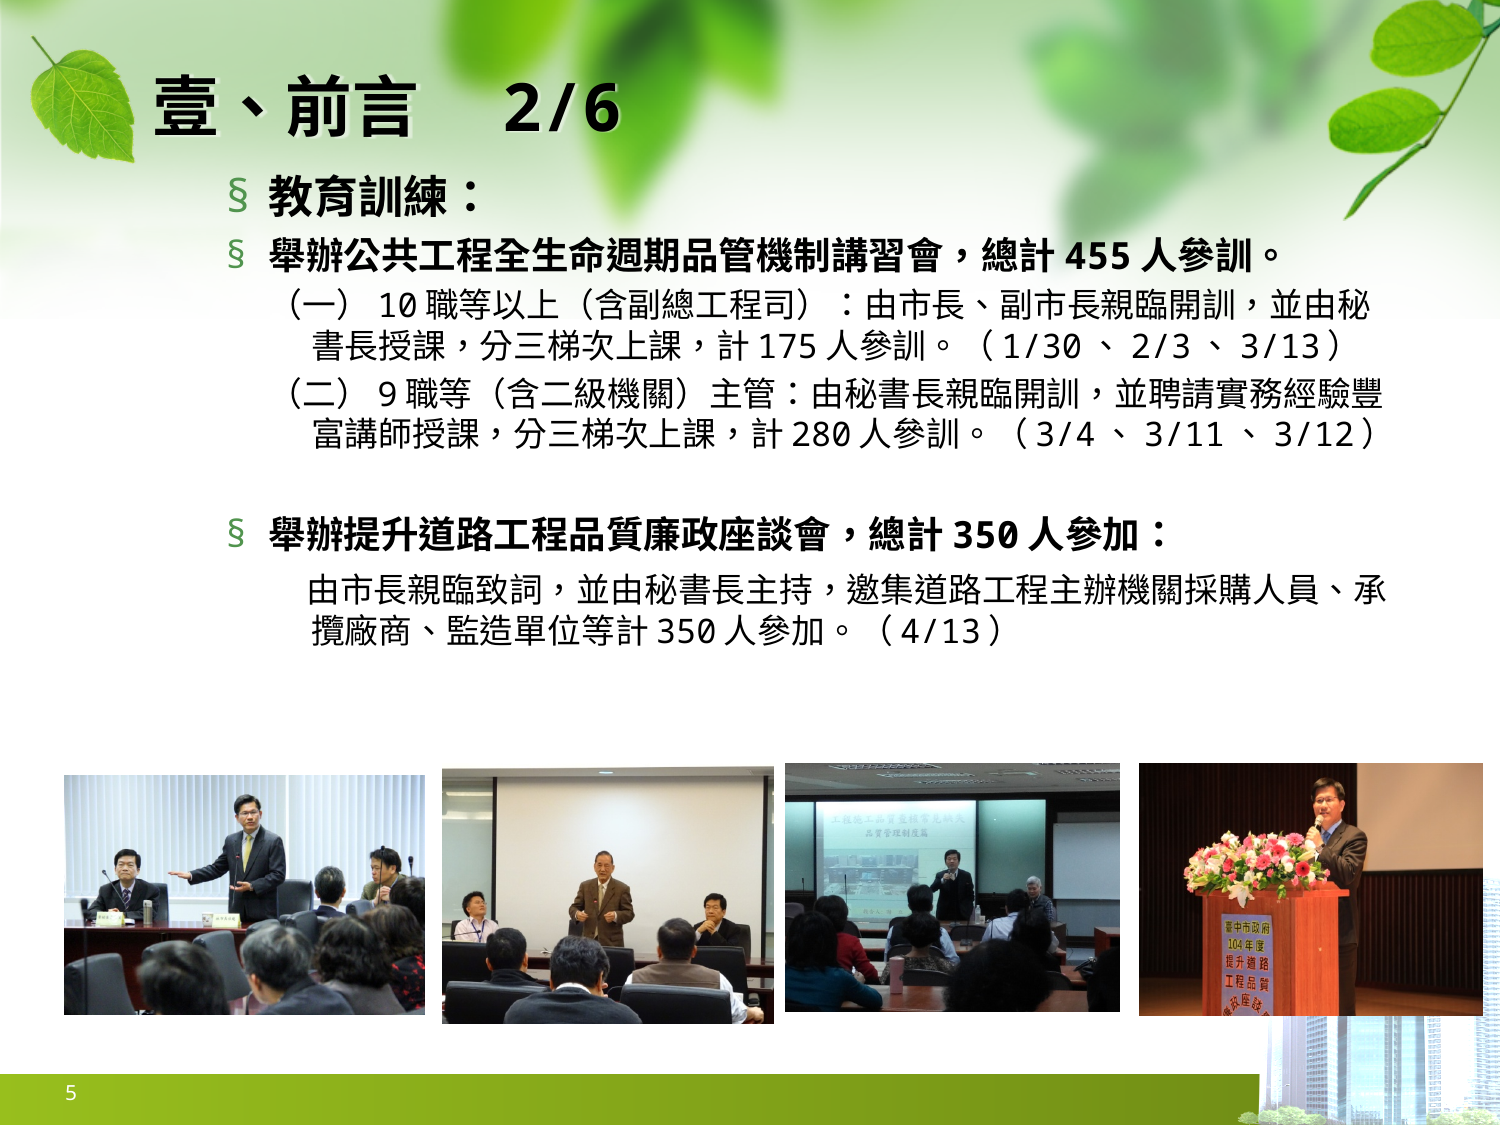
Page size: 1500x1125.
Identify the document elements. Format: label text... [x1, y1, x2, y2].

picture [1139, 763, 1483, 1016]
picture [64, 775, 425, 1016]
picture [442, 763, 774, 1024]
title 壹、前言 2/6 [137, 57, 1325, 150]
text_box 5 [50, 1072, 138, 1113]
list 教育訓練： 舉辦公共工程全生命週期品管機制講習會，總計455人參訓。 （一）10職等以上（含副總工程司）：由市長、副市長親臨開訓，並由秘書長授課，分三梯次上課，計175人參訓。（1/30、2/3、3/13） （二）9職等（含二級機關）主管：由秘書長親臨開訓，並聘請實務經驗豐富講師授課，分三梯次上課，計280人參訓。（3/4、3/11、3/12） 舉辦提升道路工程品質廉政座談會，總計350人參加： 由市長親臨致詞，並由秘書長主持，邀集道路工程主辦機關採購人員、承攬廠商、監造單位等計350人參加。（4/13） [76, 160, 1412, 703]
picture [785, 763, 1120, 1012]
